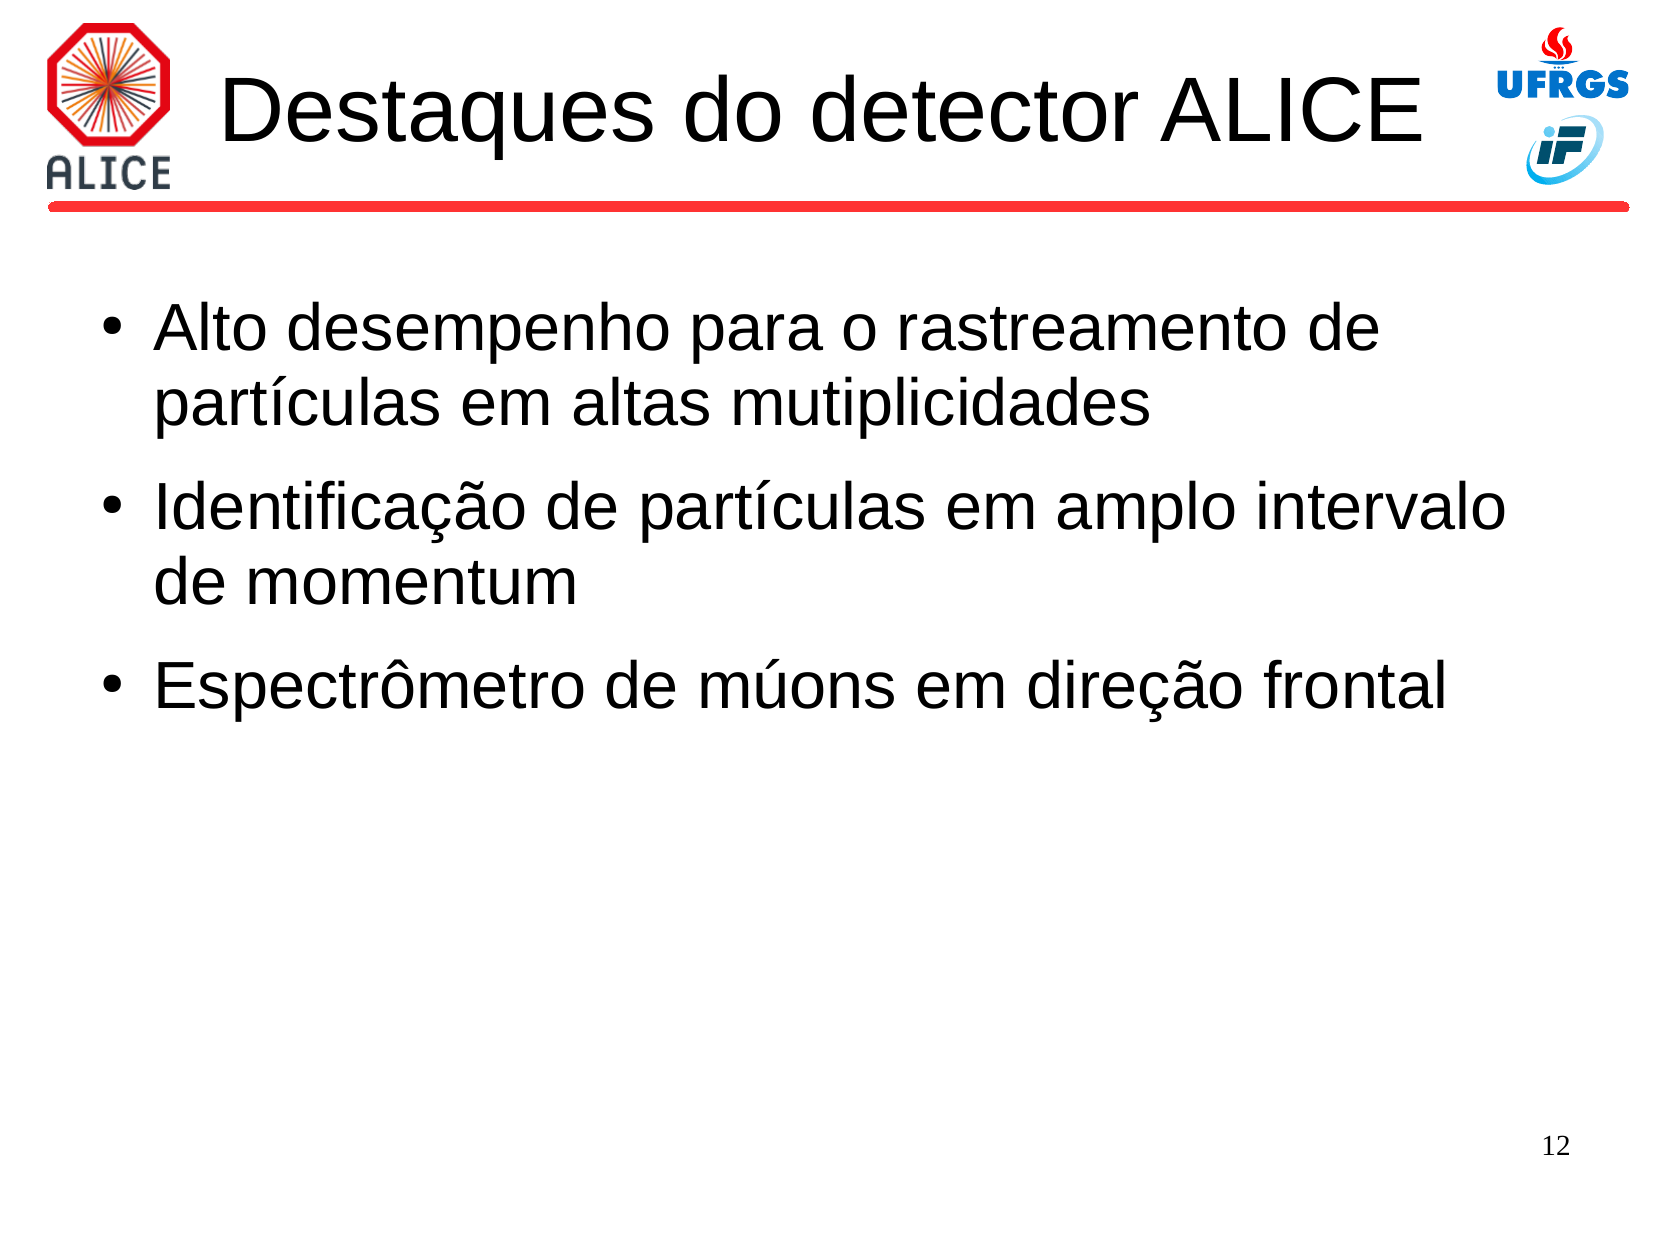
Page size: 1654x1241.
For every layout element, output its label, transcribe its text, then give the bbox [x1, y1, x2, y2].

picture [1542, 176, 1558, 185]
title Destaques do detector ALICE [193, 5, 1453, 213]
picture [1497, 27, 1629, 103]
list Alto desempenho para o rastreamento de partículas em altas mutiplicidades Identificação de partículas em amplo intervalo de momentum Espectrômetro de múons em direção frontal [82, 290, 1571, 1010]
picture [1526, 153, 1531, 162]
picture [47, 23, 170, 190]
